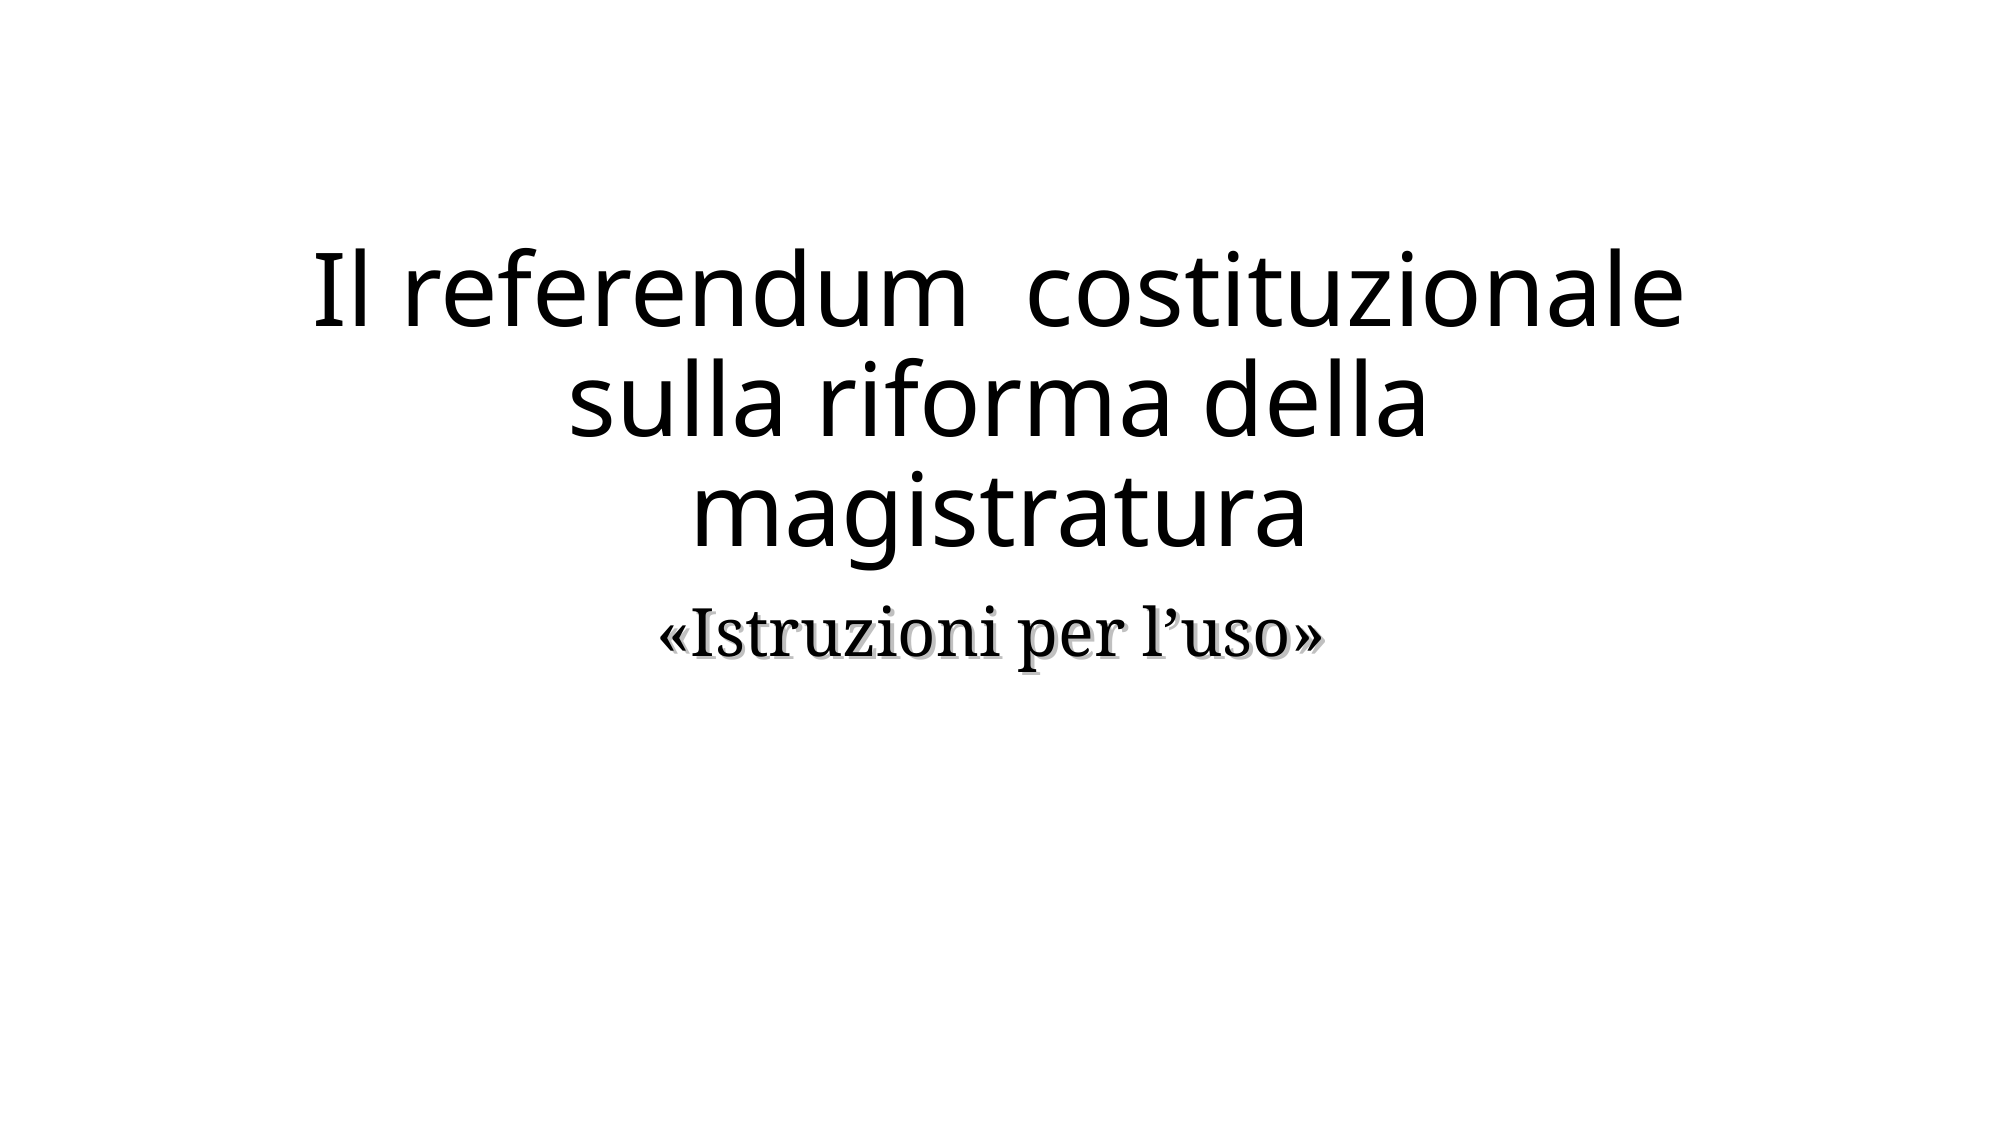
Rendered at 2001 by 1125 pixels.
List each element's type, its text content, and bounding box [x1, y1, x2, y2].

subtitle «Istruzioni per l’uso» [249, 590, 1750, 863]
title Il referendum costituzionale sulla riforma della magistratura [249, 184, 1750, 576]
